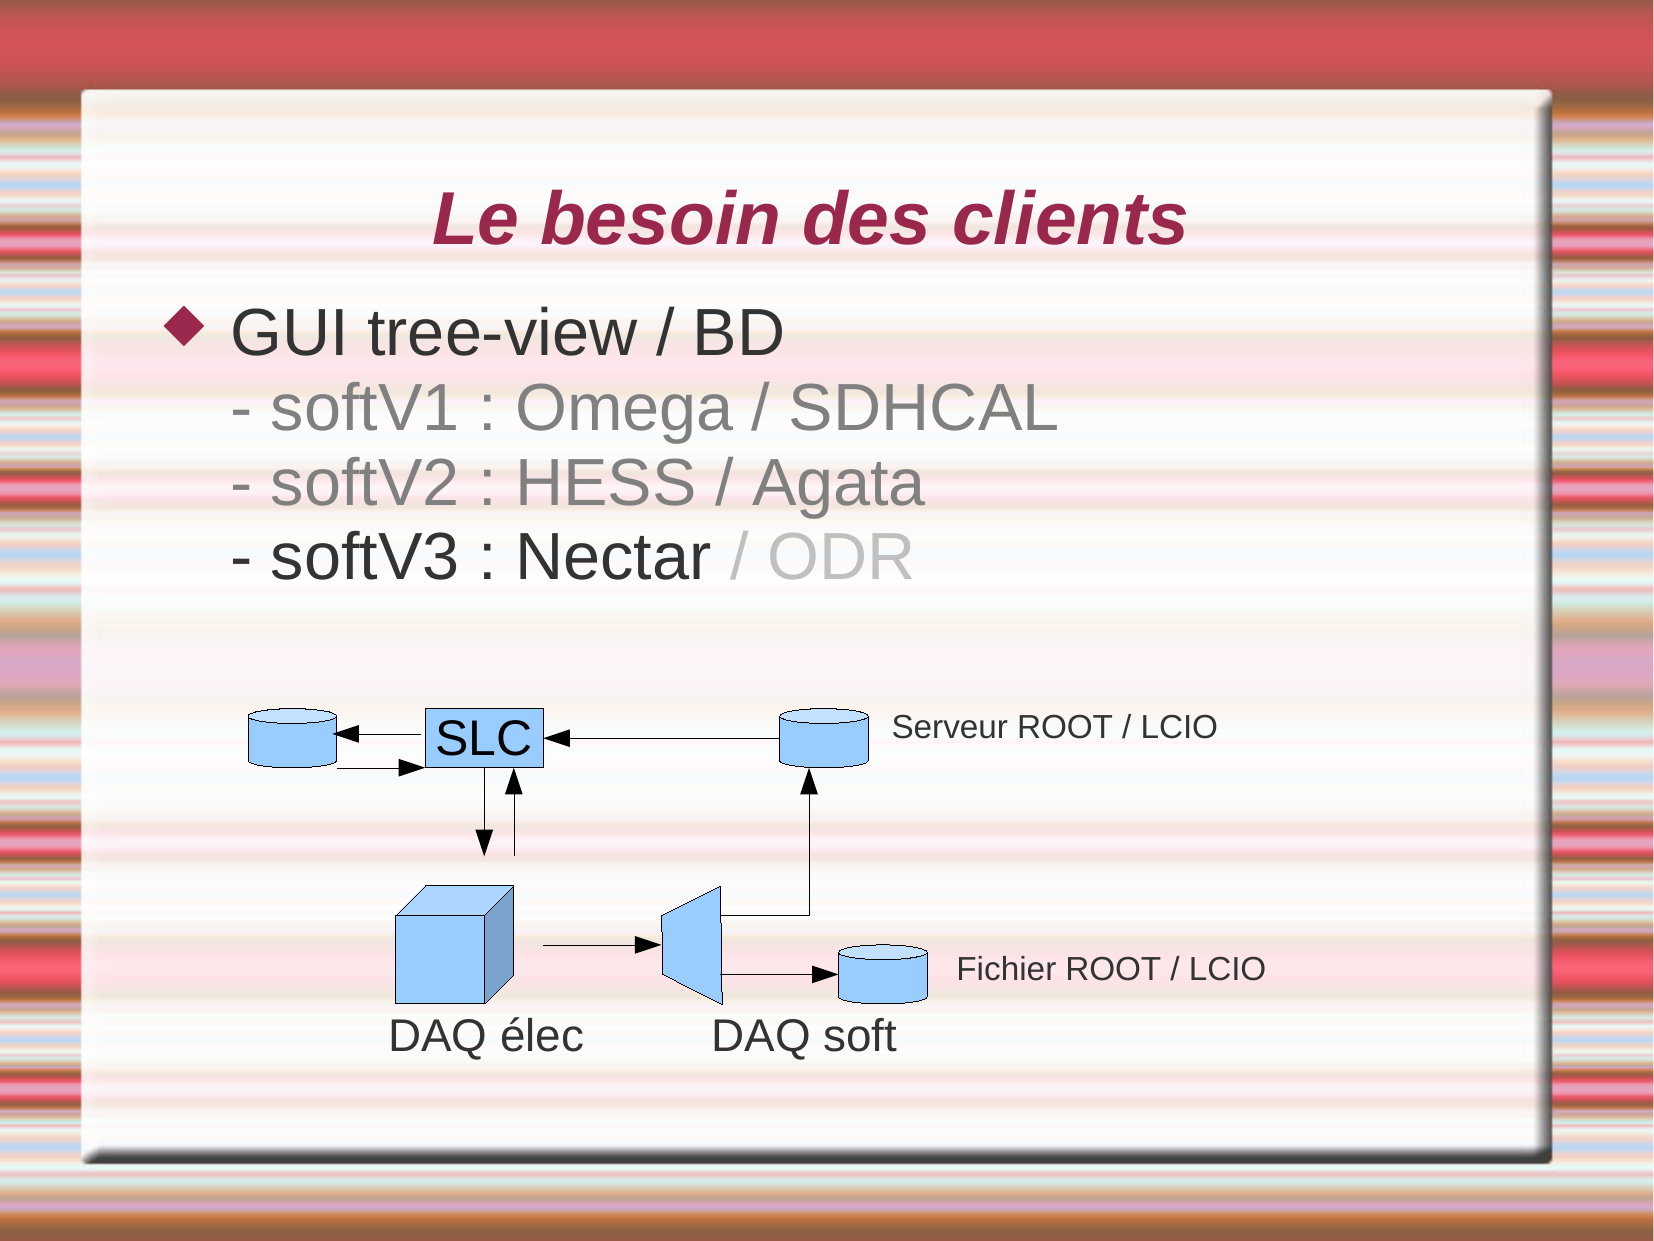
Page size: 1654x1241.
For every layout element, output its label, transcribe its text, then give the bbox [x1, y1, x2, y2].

list [177, 1033, 998, 1123]
text_box SLC [425, 708, 544, 768]
list Serveur ROOT / LCIO Fichier ROOT / LCIO [809, 708, 1371, 1034]
list DAQ élec DAQ soft [242, 1009, 1247, 1069]
list GUI tree-view / BD - softV1 : Omega / SDHCAL - softV2 : HESS / Agata - softV3 : Nectar / ODR [147, 295, 1529, 601]
text_box [395, 885, 514, 1004]
text_box [248, 718, 337, 768]
text_box [661, 886, 723, 1005]
picture [0, 0, 1654, 1241]
title Le besoin des clients [88, 114, 1534, 322]
text_box [779, 717, 809, 768]
